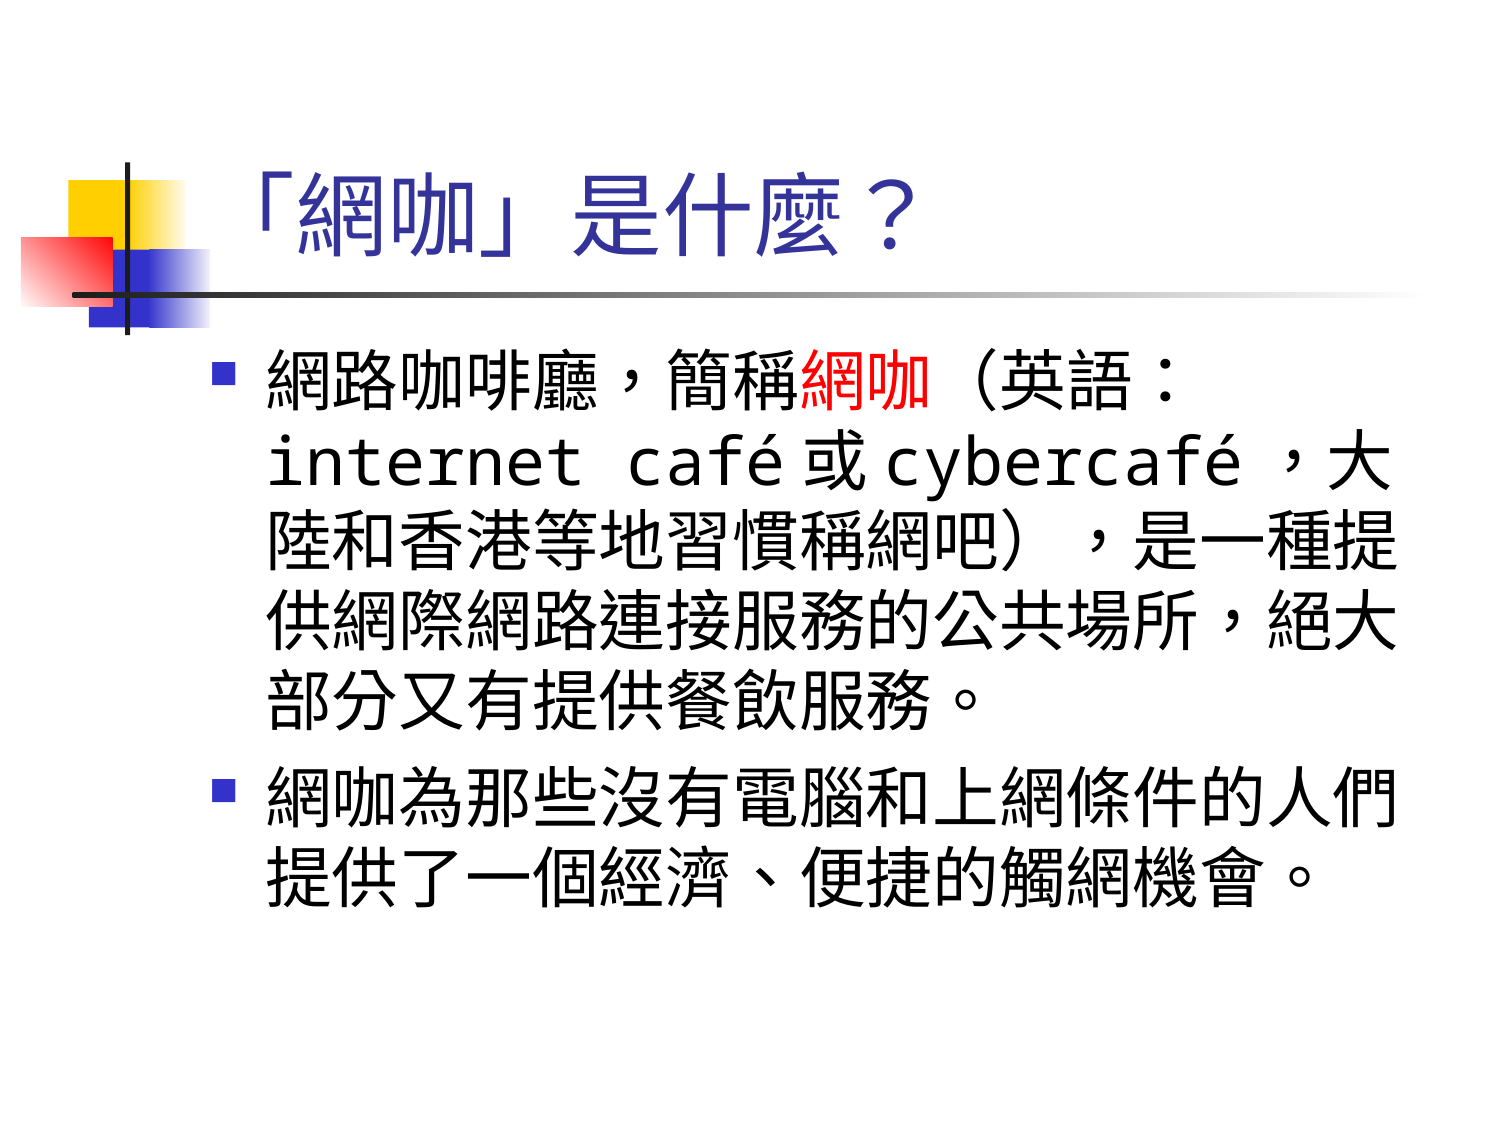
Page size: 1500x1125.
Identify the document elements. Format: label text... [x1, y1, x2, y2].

title 「網咖」是什麼？ [188, 35, 1468, 276]
list 網路咖啡廳，簡稱網咖（英語：internet café或cybercafé，大陸和香港等地習慣稱網吧），是一種提供網際網路連接服務的公共場所，絕大部分又有提供餐飲服務。 網咖為那些沒有電腦和上網條件的人們提供了一個經濟、便捷的觸網機會。 [193, 331, 1469, 1007]
